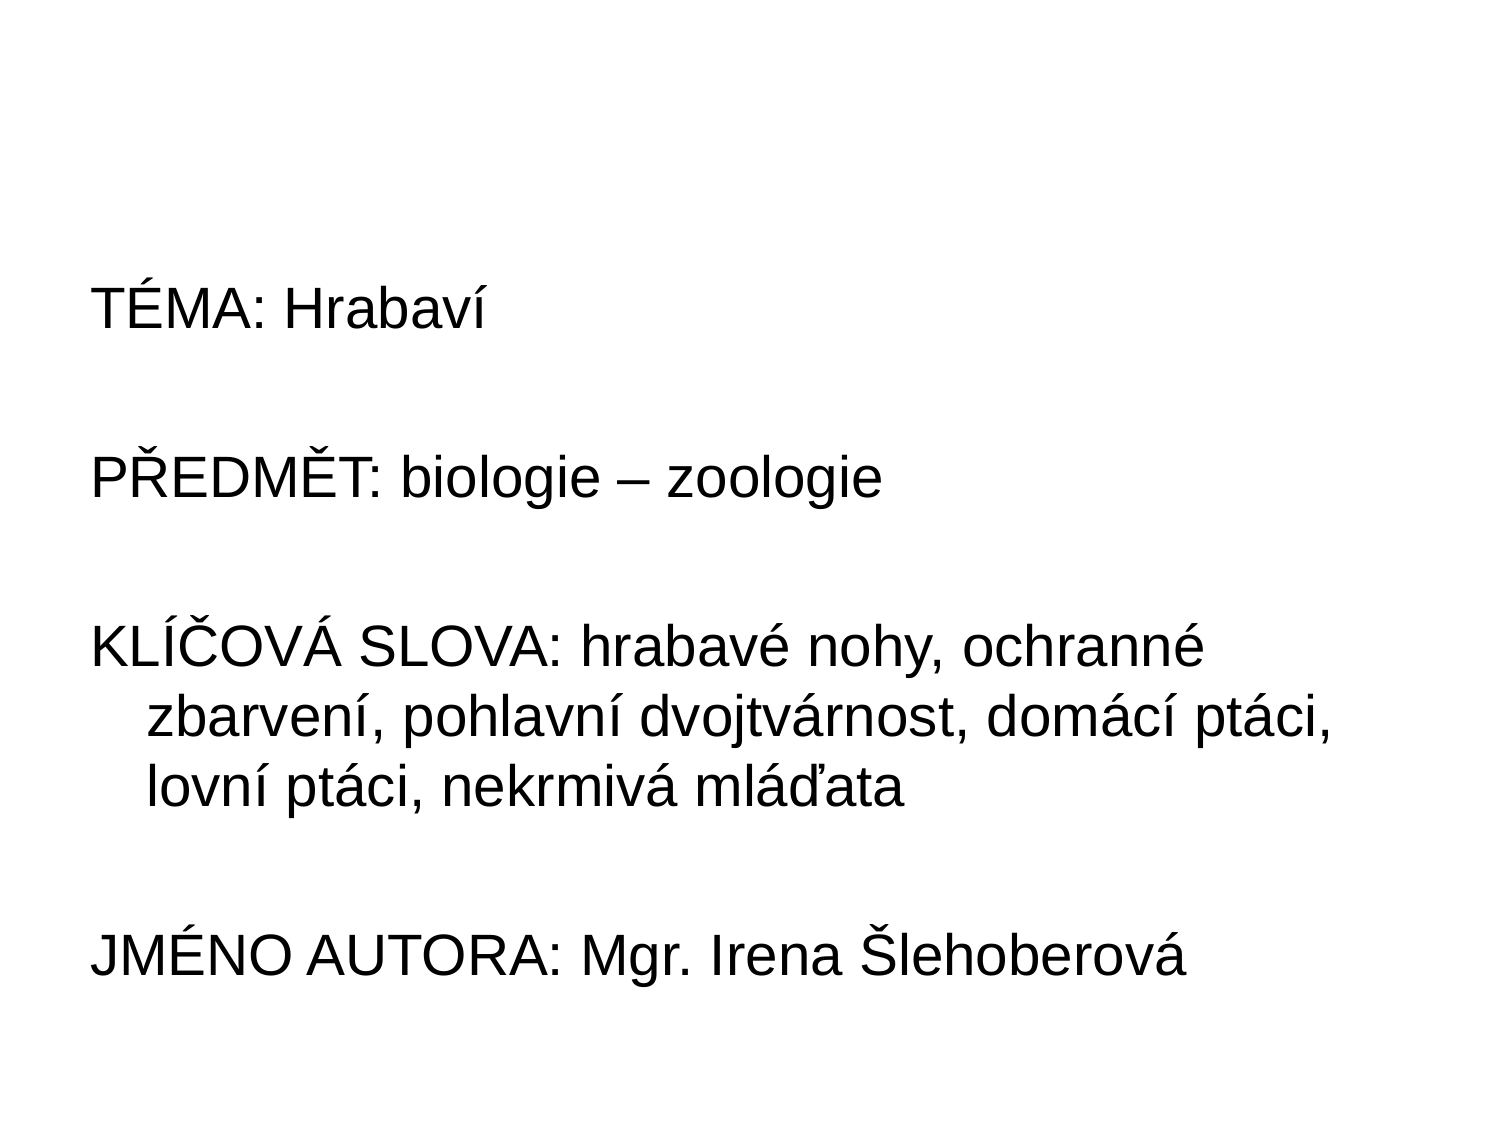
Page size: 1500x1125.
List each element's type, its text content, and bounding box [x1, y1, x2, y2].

list TÉMA: Hrabaví PŘEDMĚT: biologie – zoologie KLÍČOVÁ SLOVA: hrabavé nohy, ochranné zbarvení, pohlavní dvojtvárnost, domácí ptáci, lovní ptáci, nekrmivá mláďata JMÉNO AUTORA: Mgr. Irena Šlehoberová [75, 262, 1426, 1080]
